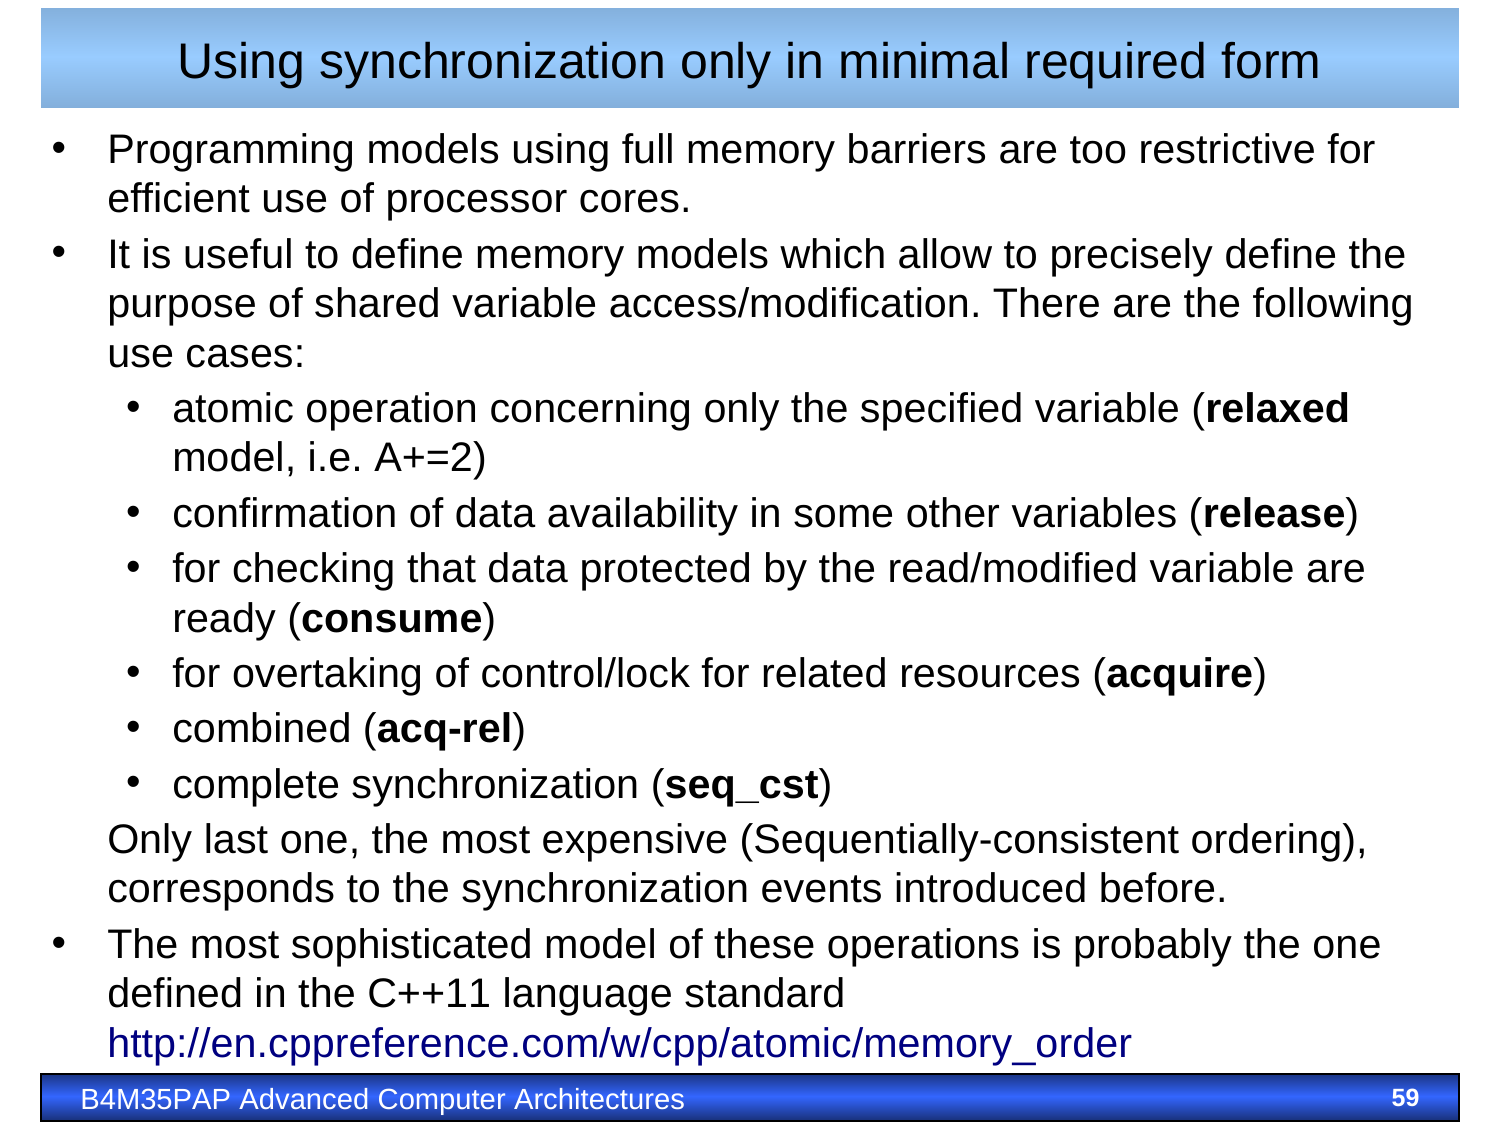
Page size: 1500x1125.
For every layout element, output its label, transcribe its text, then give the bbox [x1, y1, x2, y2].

list Programming models using full memory barriers are too restrictive for efficient use of processor cores. It is useful to define memory models which allow to precisely define the purpose of shared variable access/modification. There are the following use cases: atomic operation concerning only the specified variable (relaxed model, i.e. A+=2) confirmation of data availability in some other variables (release) for checking that data protected by the read/modified variable are ready (consume) for overtaking of control/lock for related resources (acquire) combined (acq-rel) complete synchronization (seq_cst) Only last one, the most expensive (Sequentially-consistent ordering), corresponds to the synchronization events introduced before. The most sophisticated model of these operations is probably the one defined in the C++11 language standardhttp://en.cppreference.com/w/cpp/atomic/memory_order [36, 114, 1466, 1075]
title Using synchronization only in minimal required form [41, 8, 1459, 108]
